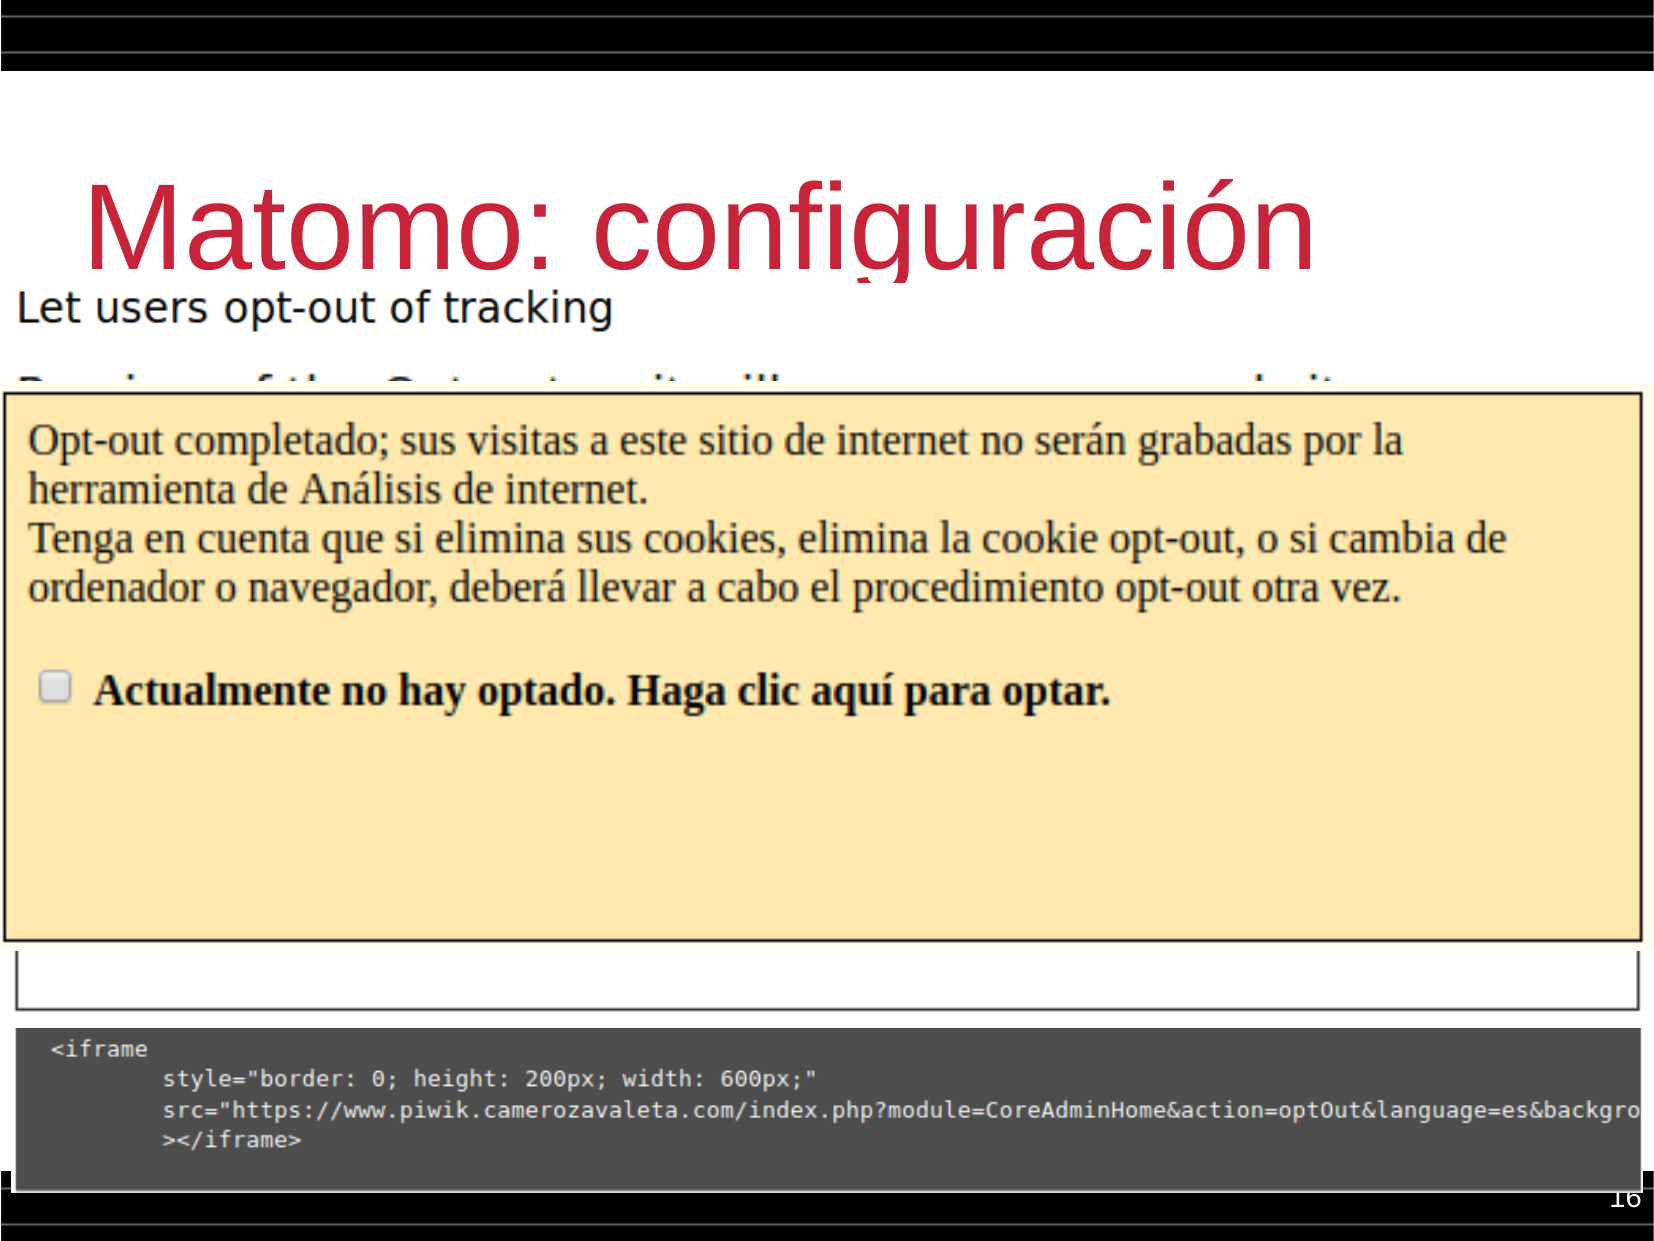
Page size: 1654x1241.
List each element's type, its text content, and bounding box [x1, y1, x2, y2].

picture [1, 0, 1654, 71]
title Matomo: configuración [82, 123, 1571, 283]
picture [0, 283, 1654, 1241]
